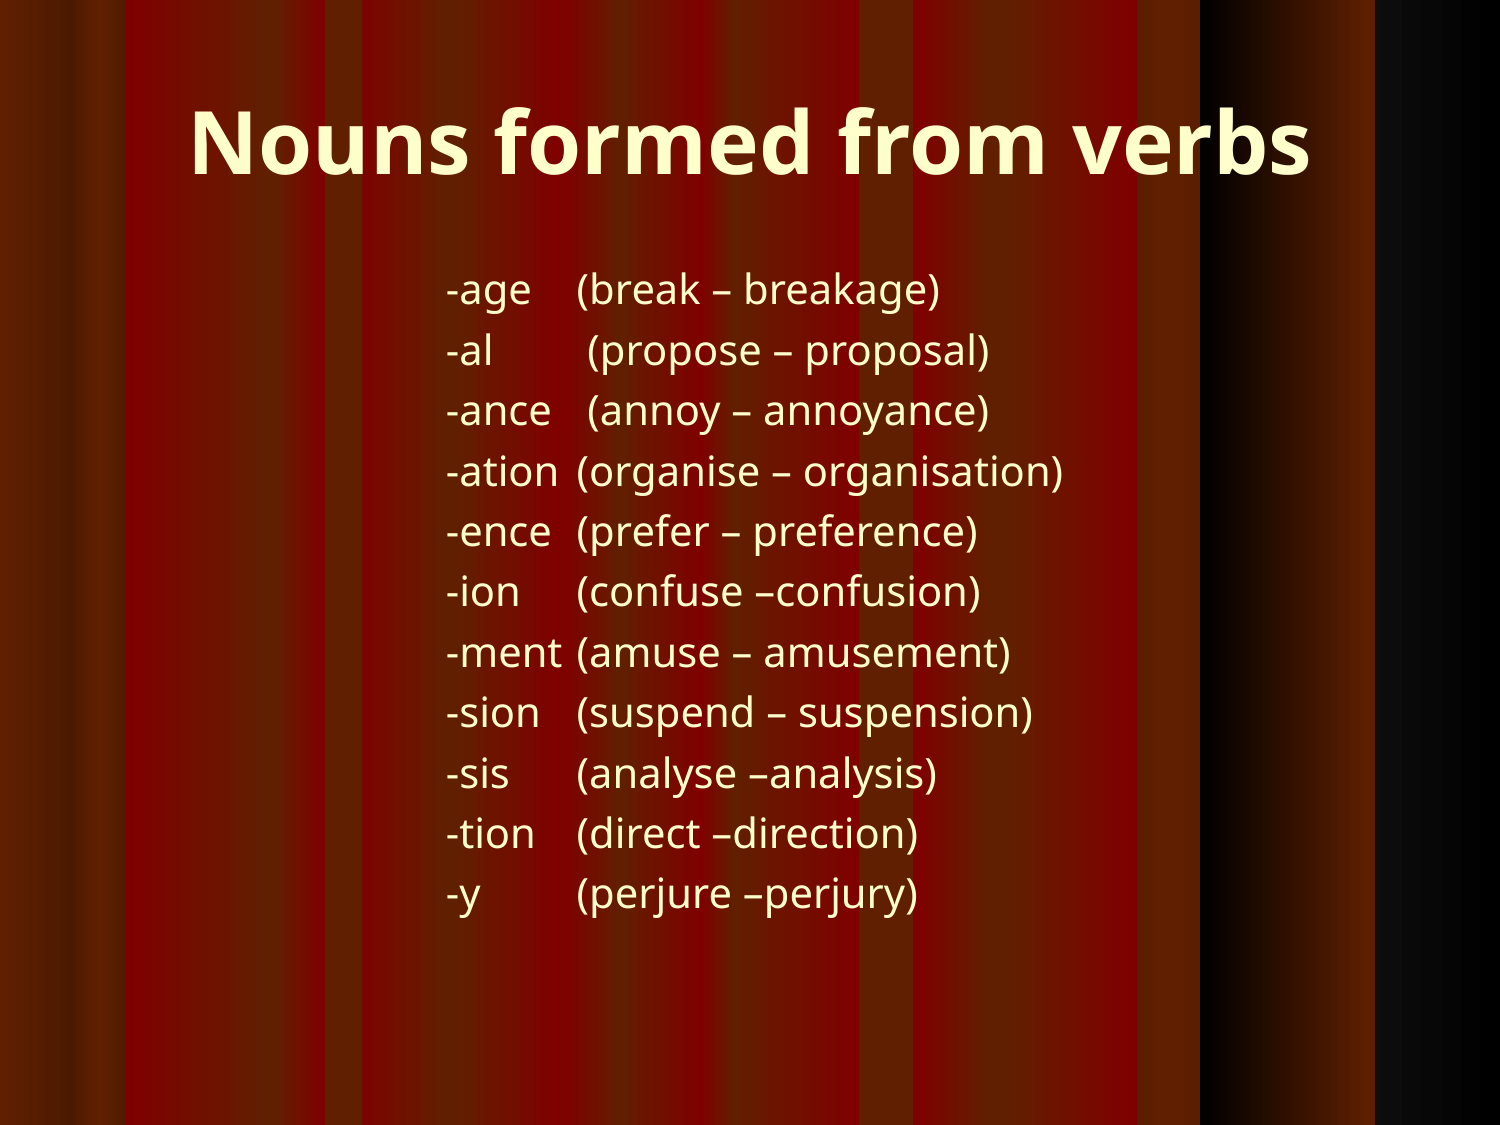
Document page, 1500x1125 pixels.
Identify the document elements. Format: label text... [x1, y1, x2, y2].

title Nouns formed from verbs [75, 37, 1425, 241]
list -age (break – breakage)‏ -al (propose – proposal)‏ -ance (annoy – annoyance)‏ -ation (organise – organisation)‏ -ence (prefer – preference)‏ -ion (confuse –confusion)‏ -ment (amuse – amusement)‏ -sion (suspend – suspension)‏ -sis (analyse –analysis)‏ -tion (direct –direction)‏ -y (perjure –perjury)‏ [430, 255, 1140, 976]
